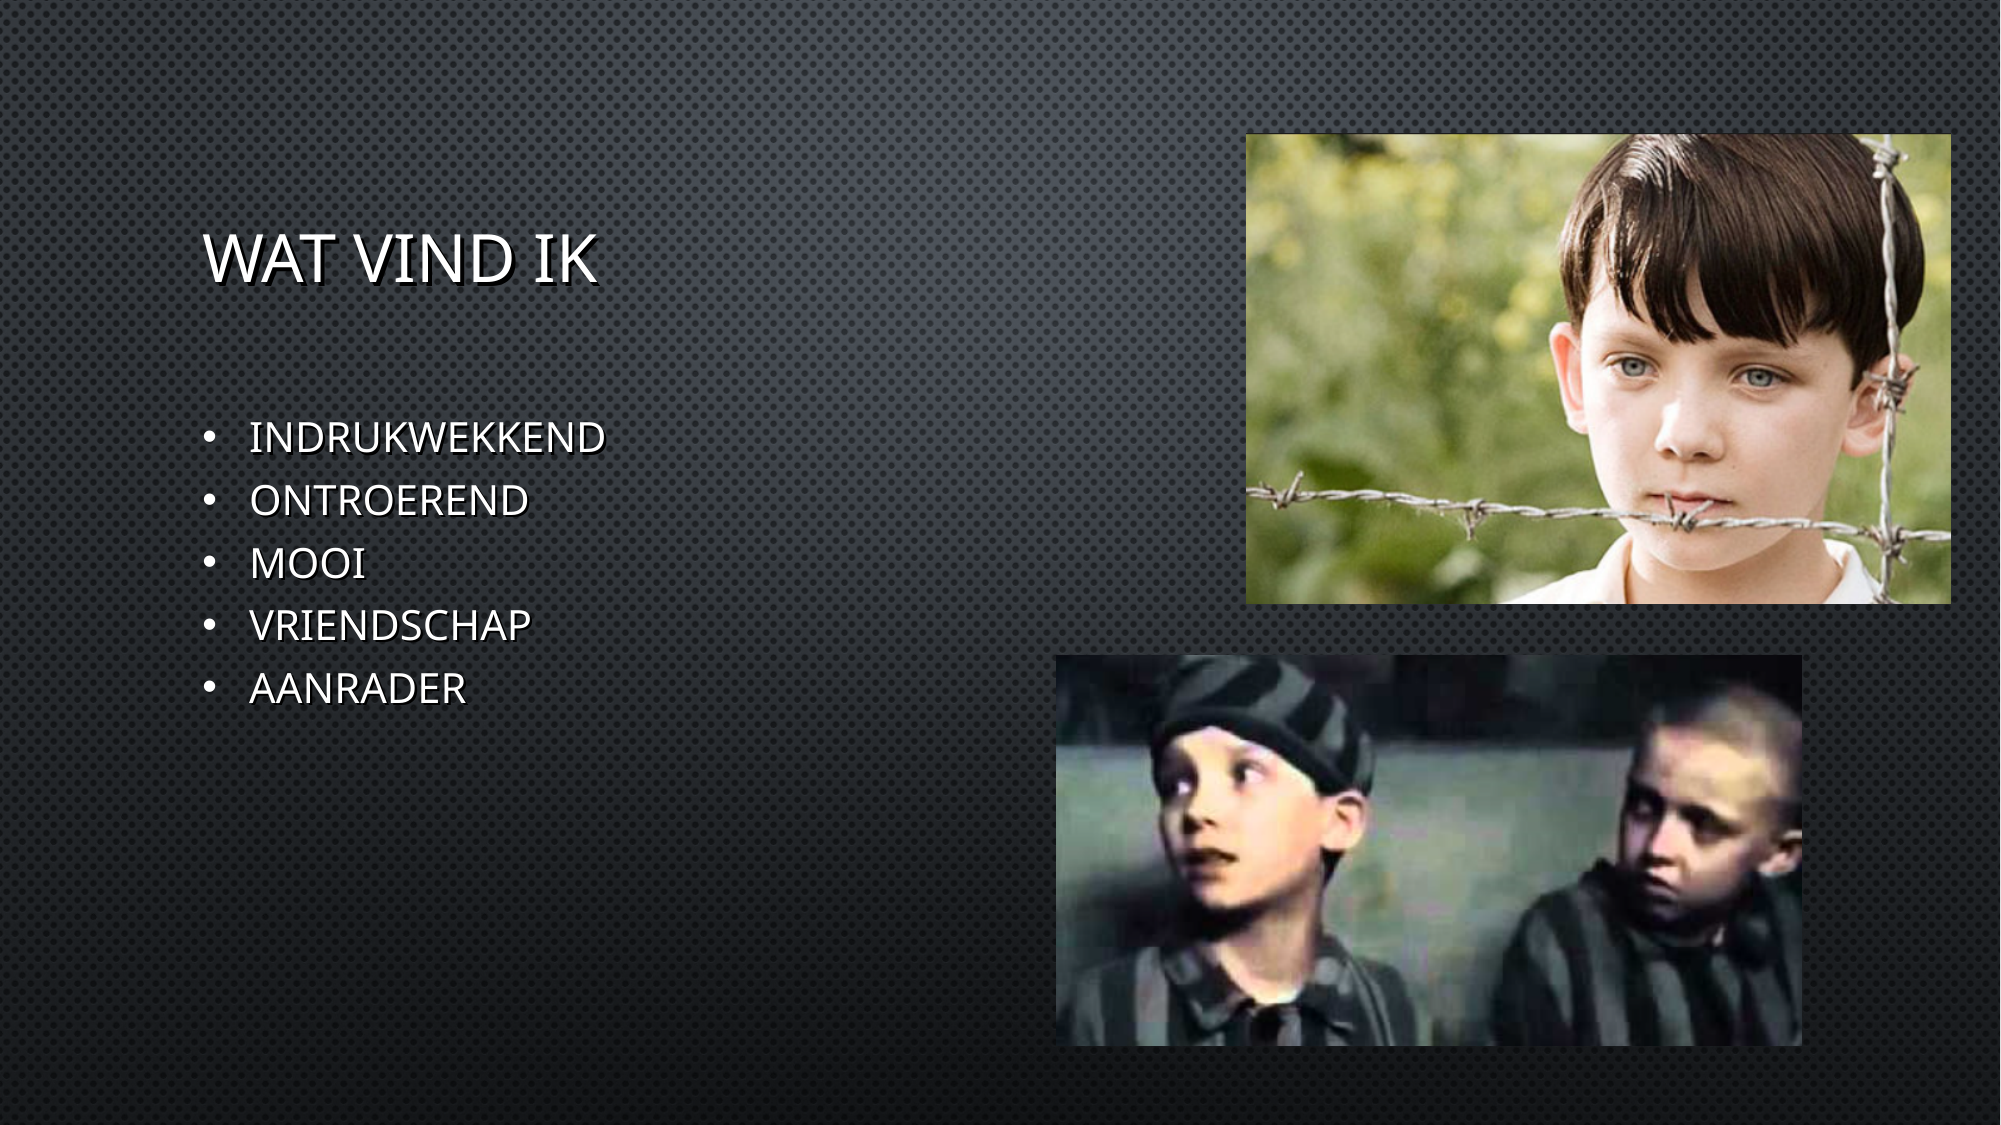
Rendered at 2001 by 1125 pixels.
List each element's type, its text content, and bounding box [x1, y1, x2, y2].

title Wat vind ik [187, 99, 1813, 305]
picture [1056, 655, 1802, 1046]
picture [1246, 133, 1951, 604]
list indrukwekkend Ontroerend Mooi Vriendschap Aanrader [187, 305, 1813, 818]
